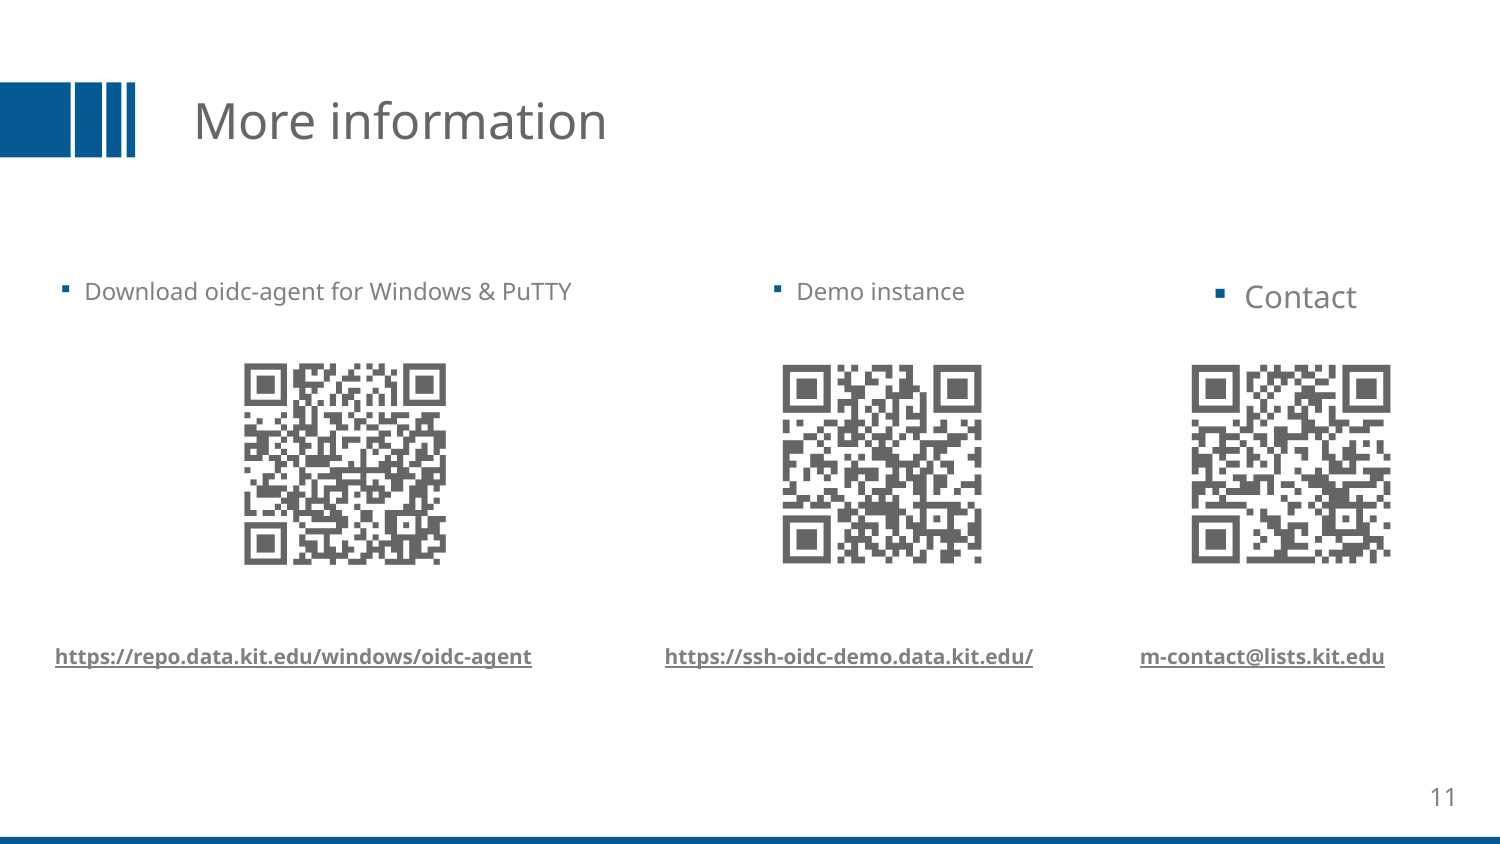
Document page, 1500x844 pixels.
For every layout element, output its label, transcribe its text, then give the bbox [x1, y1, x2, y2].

text_box m-contact@lists.kit.edu [1094, 634, 1488, 671]
title More information [193, 76, 1313, 164]
text_box https://repo.data.kit.edu/windows/oidc-agent [10, 634, 639, 671]
list Contact [1214, 274, 1368, 320]
picture [1178, 351, 1404, 578]
picture [769, 351, 995, 578]
text_box https://ssh-oidc-demo.data.kit.edu/ [639, 634, 1094, 671]
list Download oidc-agent for Windows & PuTTY [61, 274, 630, 327]
picture [232, 351, 458, 578]
list Demo instance [773, 274, 992, 326]
